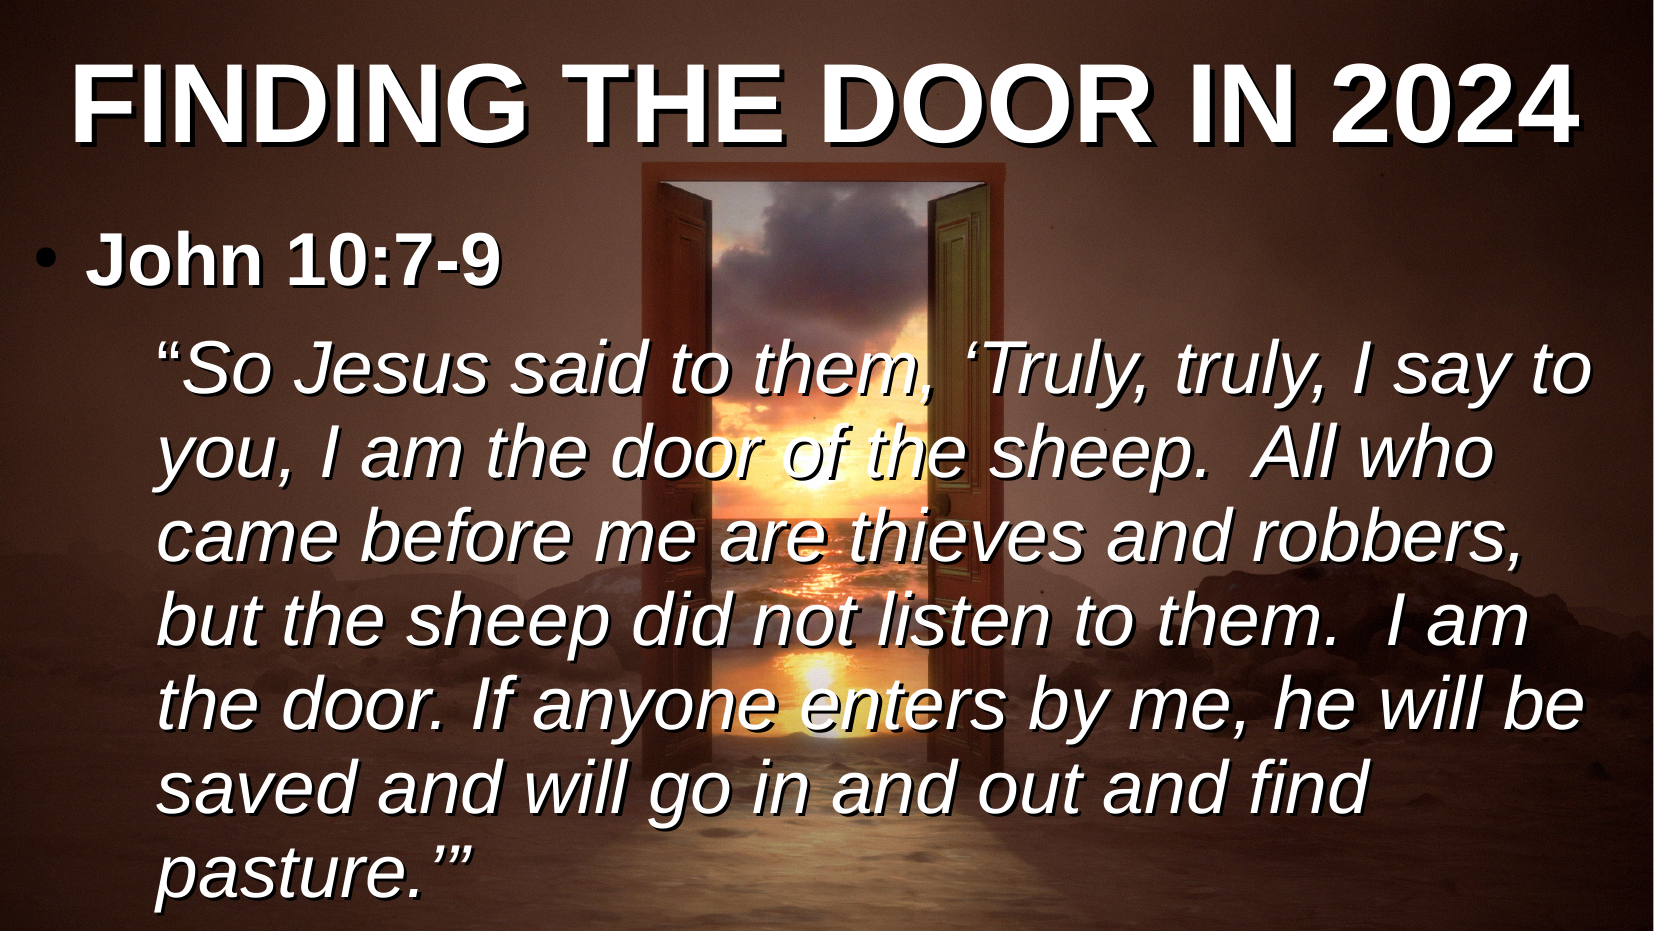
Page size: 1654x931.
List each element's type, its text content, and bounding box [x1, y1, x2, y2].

picture [0, 0, 1654, 931]
title FINDING THE DOOR IN 2024 [15, 15, 1636, 193]
list John 10:7-9 “So Jesus said to them, ‘Truly, truly, I say to you, I am the door of the sheep. All who came before me are thieves and robbers, but the sheep did not listen to them. I am the door. If anyone enters by me, he will be saved and will go in and out and find pasture.’” [15, 217, 1636, 916]
